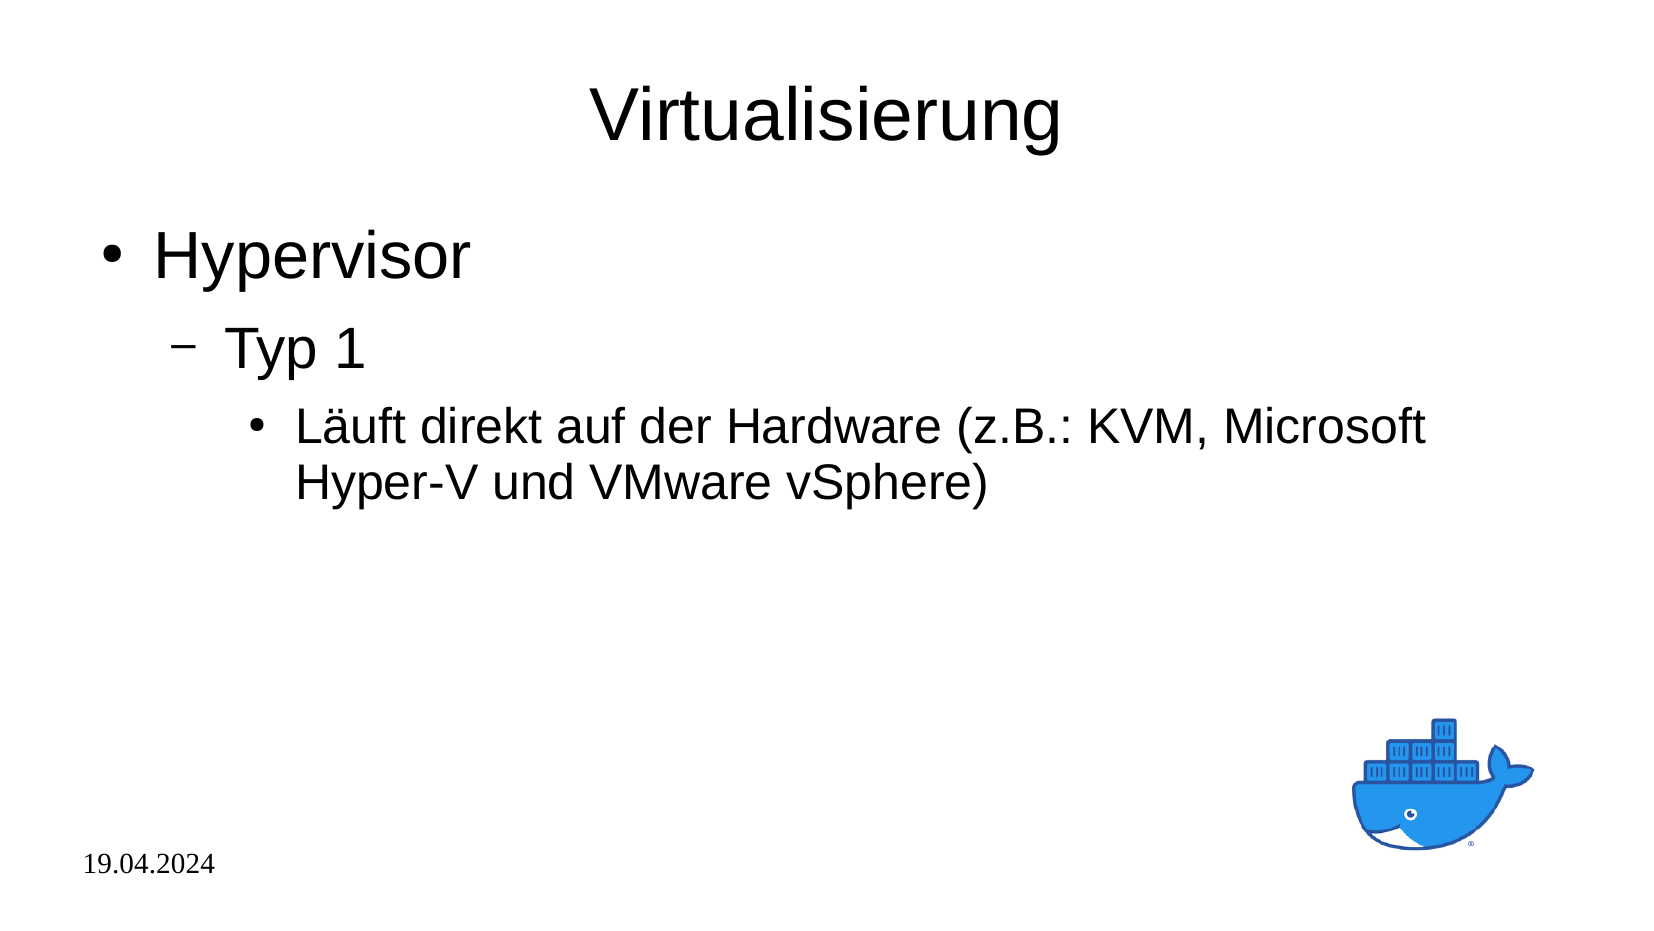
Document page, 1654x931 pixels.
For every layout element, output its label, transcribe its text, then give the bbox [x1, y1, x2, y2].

title Virtualisierung [82, 37, 1571, 193]
picture [1305, 758, 1571, 912]
list Hypervisor Typ 1 Läuft direkt auf der Hardware (z.B.: KVM, Microsoft Hyper-V und VMware vSphere) [82, 217, 1571, 758]
